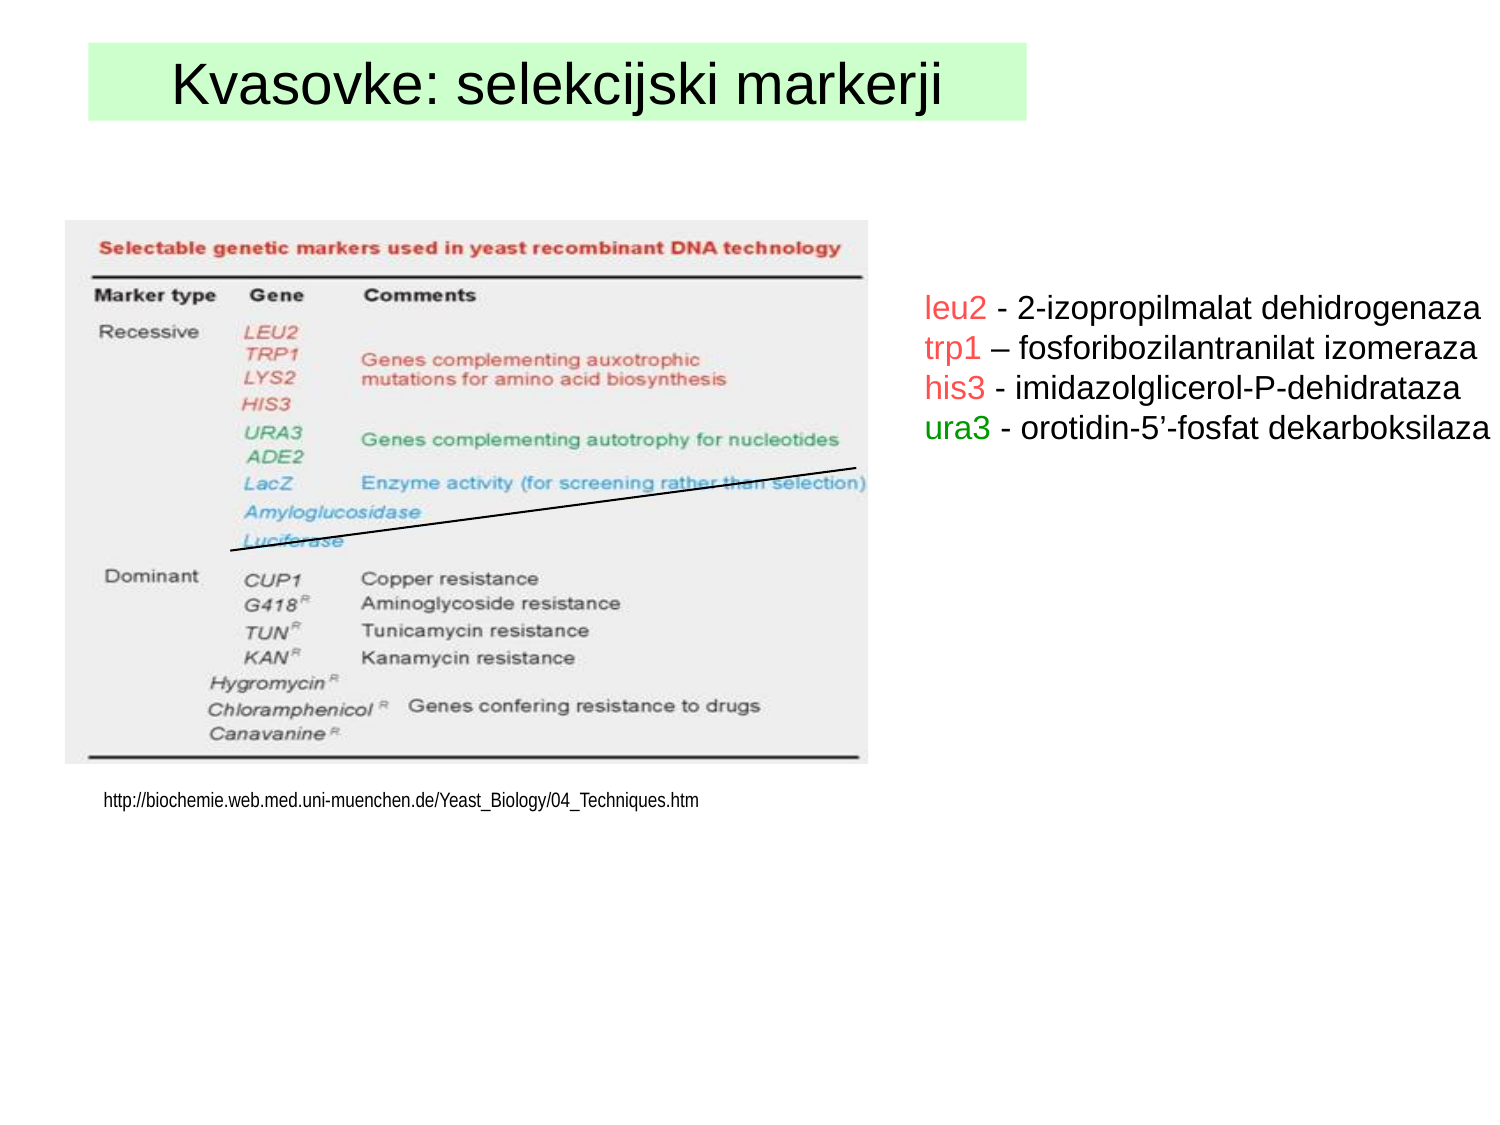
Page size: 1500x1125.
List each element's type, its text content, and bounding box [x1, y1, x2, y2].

text_box http://biochemie.web.med.uni-muenchen.de/Yeast_Biology/04_Techniques.htm [88, 779, 715, 819]
picture [64, 220, 869, 764]
text_box Kvasovke: selekcijski markerji [88, 42, 1027, 121]
text_box leu2 - 2-izopropilmalat dehidrogenaza trp1 – fosforibozilantranilat izomeraza his3 - imidazolglicerol-P-dehidrataza ura3 - orotidin-5’-fosfat dekarboksilaza [909, 278, 1500, 454]
